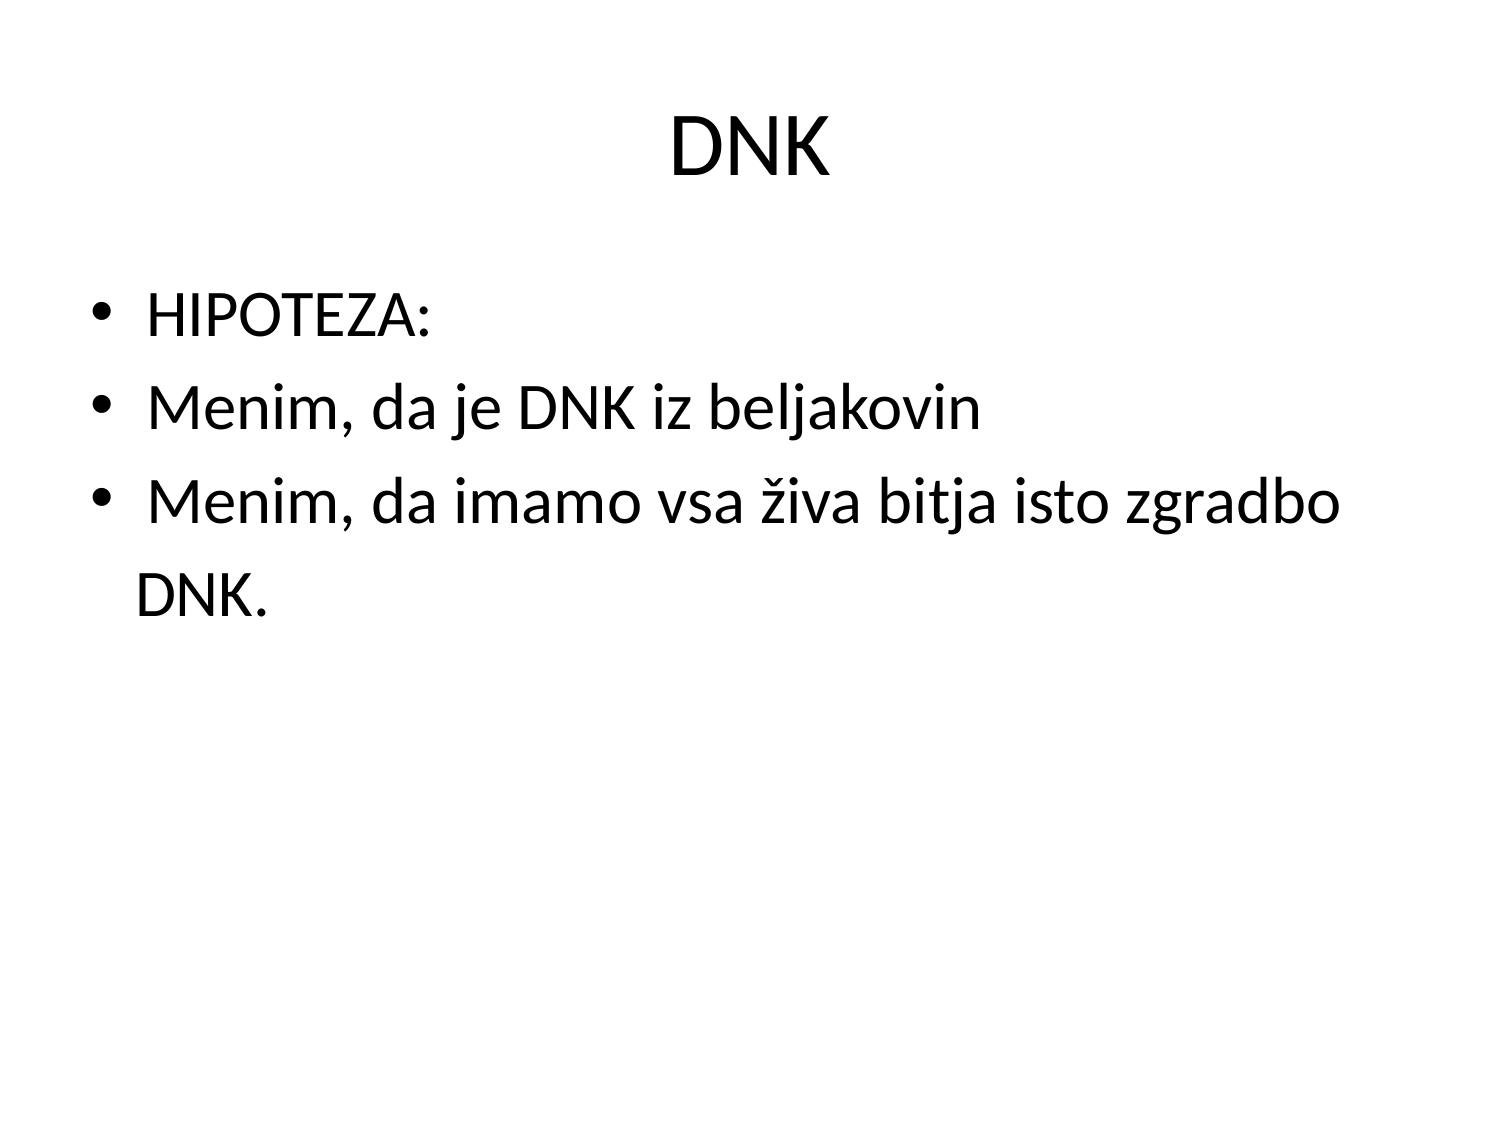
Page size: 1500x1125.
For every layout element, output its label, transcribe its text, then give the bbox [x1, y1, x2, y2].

list HIPOTEZA: Menim, da je DNK iz beljakovin Menim, da imamo vsa živa bitja isto zgradbo DNK. [75, 262, 1425, 1005]
title DNK [75, 45, 1425, 233]
